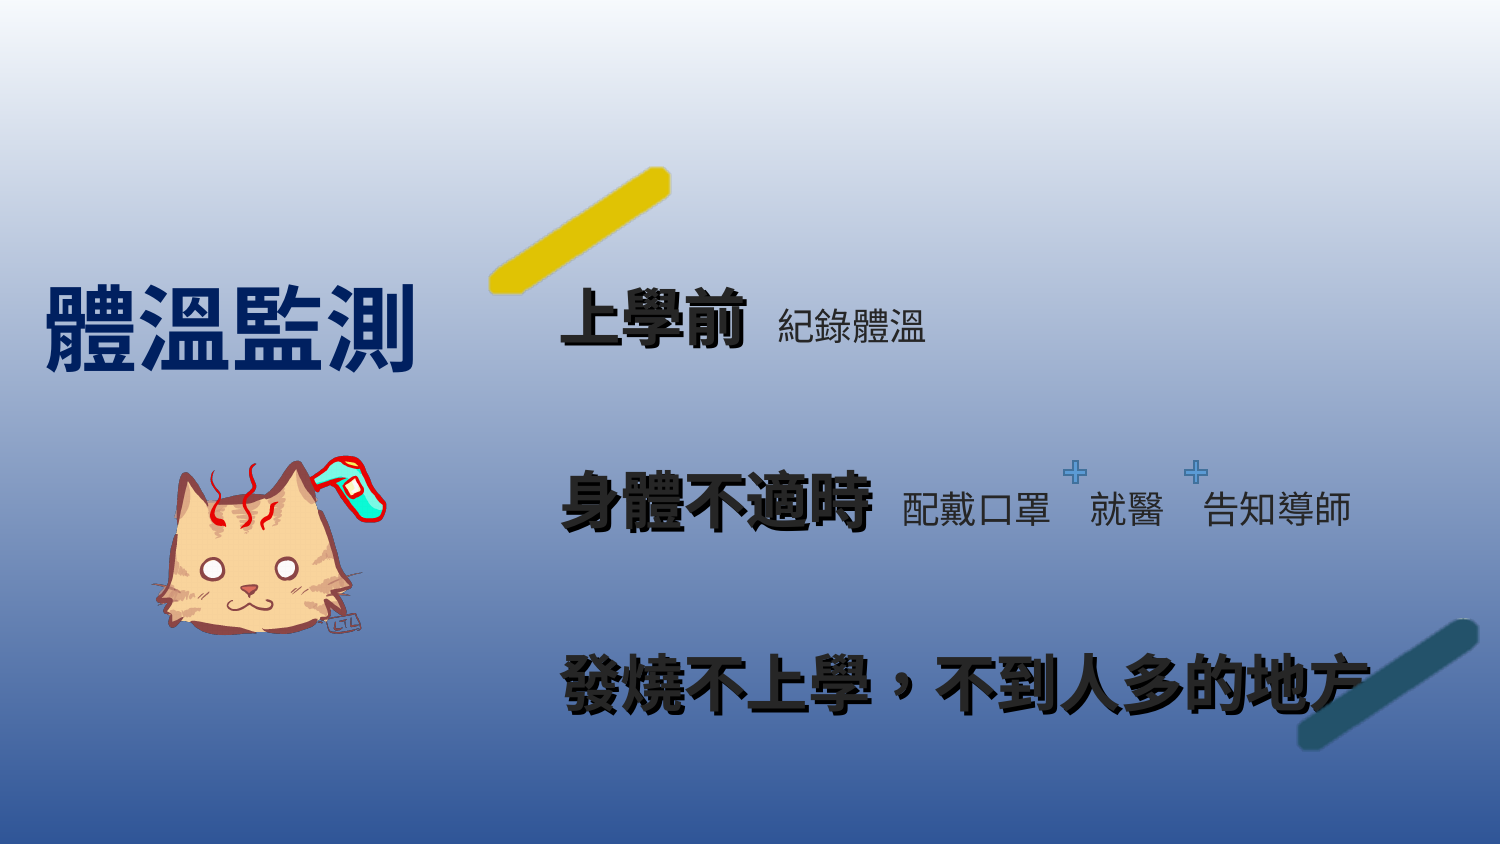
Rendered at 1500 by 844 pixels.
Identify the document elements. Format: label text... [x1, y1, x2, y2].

picture [130, 436, 396, 656]
picture [488, 166, 675, 302]
text_box 體溫監測 [28, 255, 512, 400]
text_box [1064, 461, 1087, 484]
text_box [1185, 461, 1207, 484]
picture [1295, 618, 1480, 752]
list 上學前 紀錄體溫 身體不適時 配戴口罩 就醫 告知導師 發燒不上學，不到人多的地方 [543, 187, 1435, 779]
